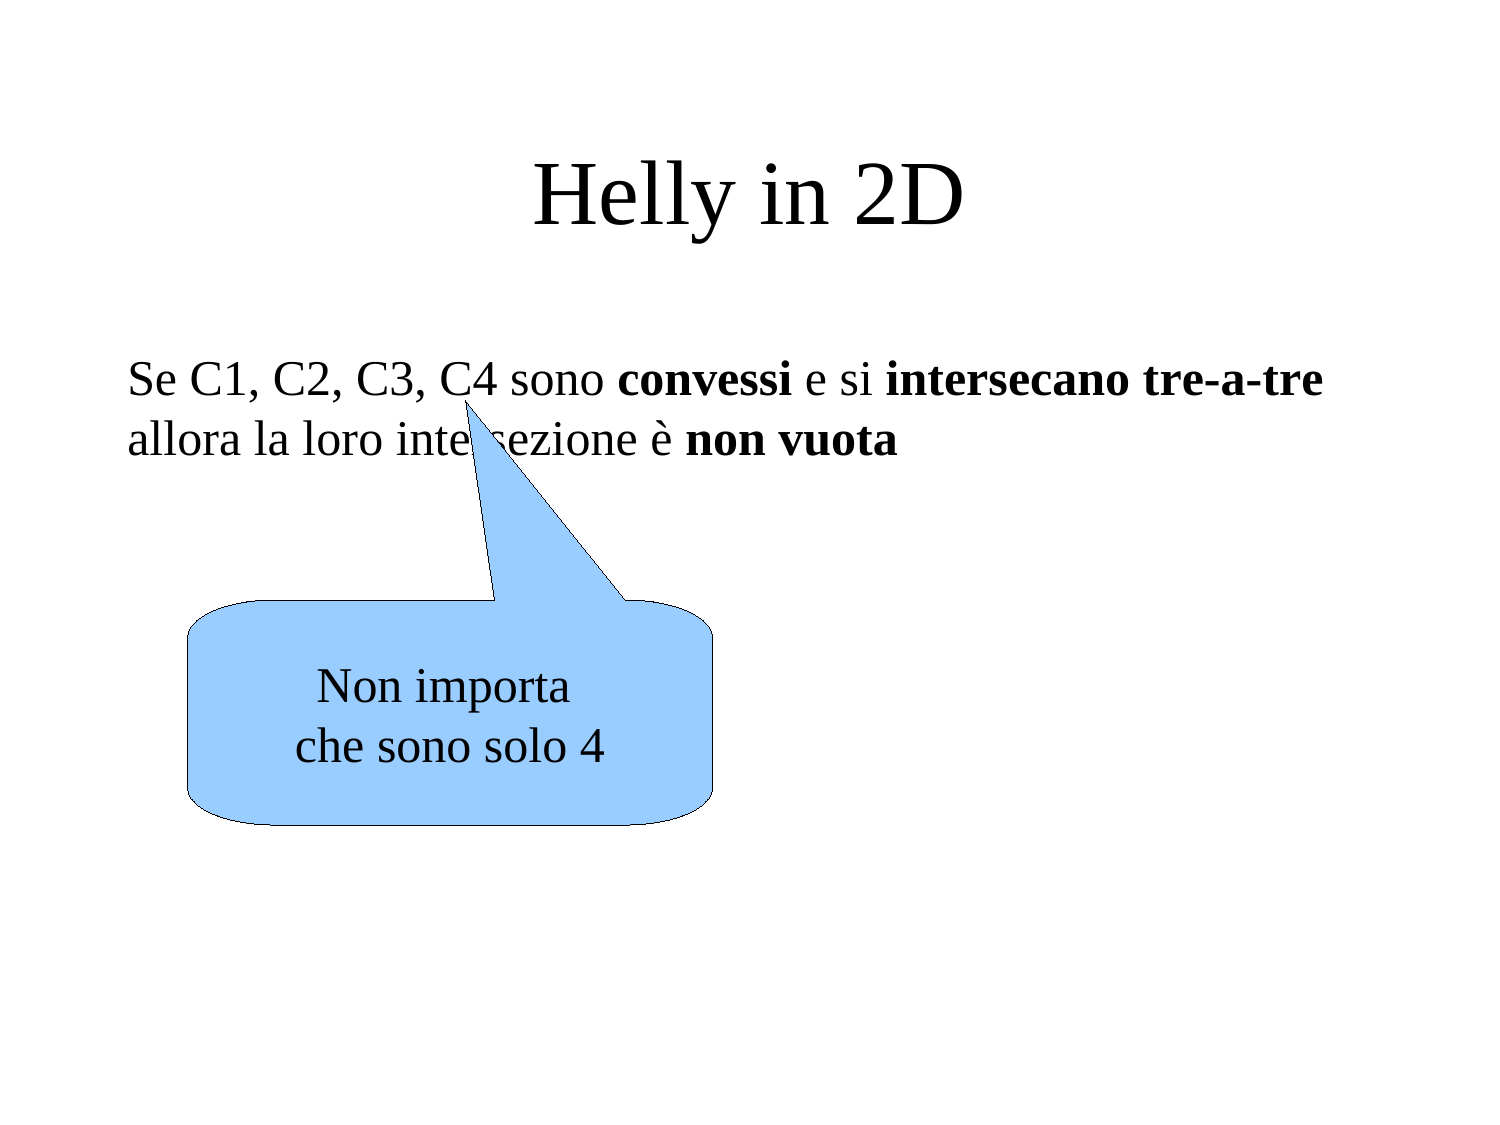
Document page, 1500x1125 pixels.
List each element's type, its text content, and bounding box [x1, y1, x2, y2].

text_box Se C1, C2, C3, C4 sono convessi e si intersecano tre-a-tre allora la loro intersezione è non vuota [112, 337, 1388, 473]
text_box Non importa che sono solo 4 [187, 400, 713, 826]
title Helly in 2D [112, 107, 1387, 280]
